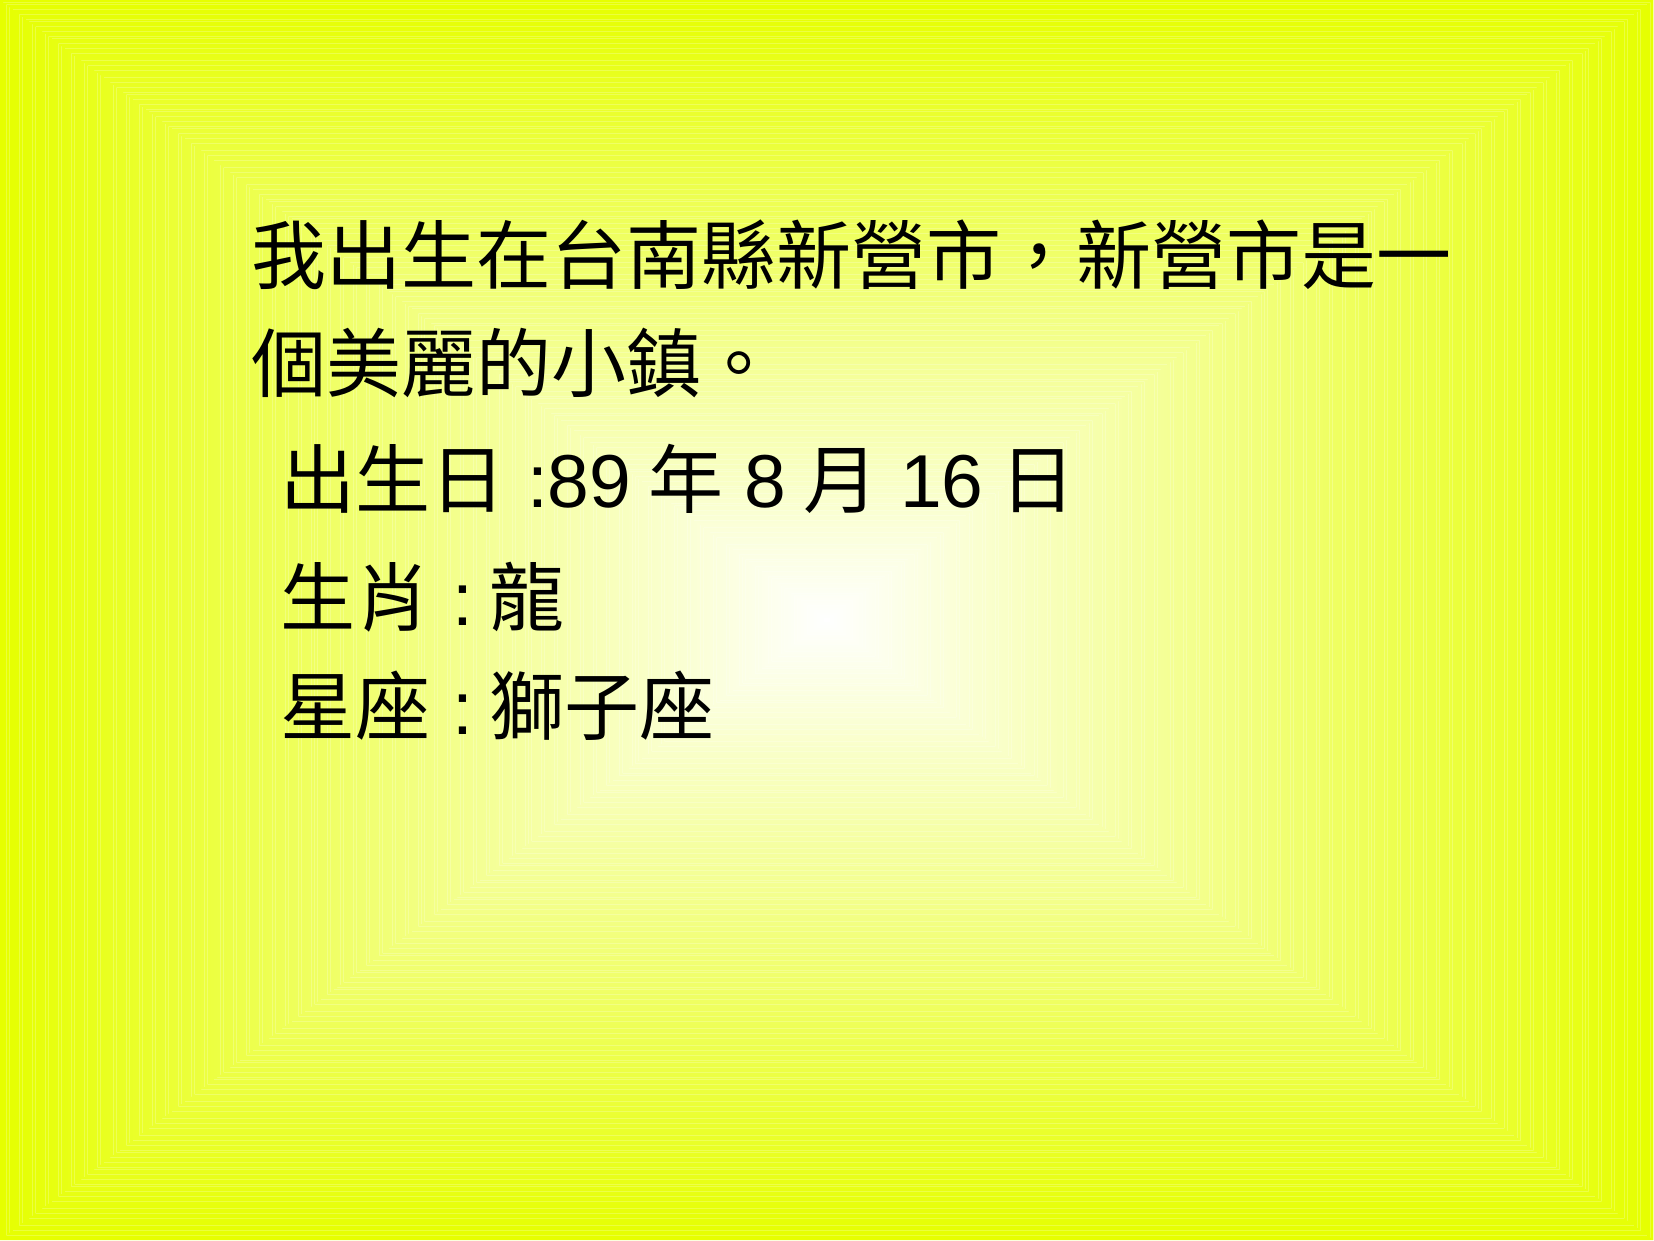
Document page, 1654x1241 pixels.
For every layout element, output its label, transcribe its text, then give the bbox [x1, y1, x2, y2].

text_box 生肖:龍 星座:獅子座 [265, 531, 1241, 728]
text_box 我出生在台南縣新營市，新營市是一個美麗的小鎮。 [236, 189, 1477, 384]
text_box 出生日:89年8月16日 [265, 413, 1506, 519]
